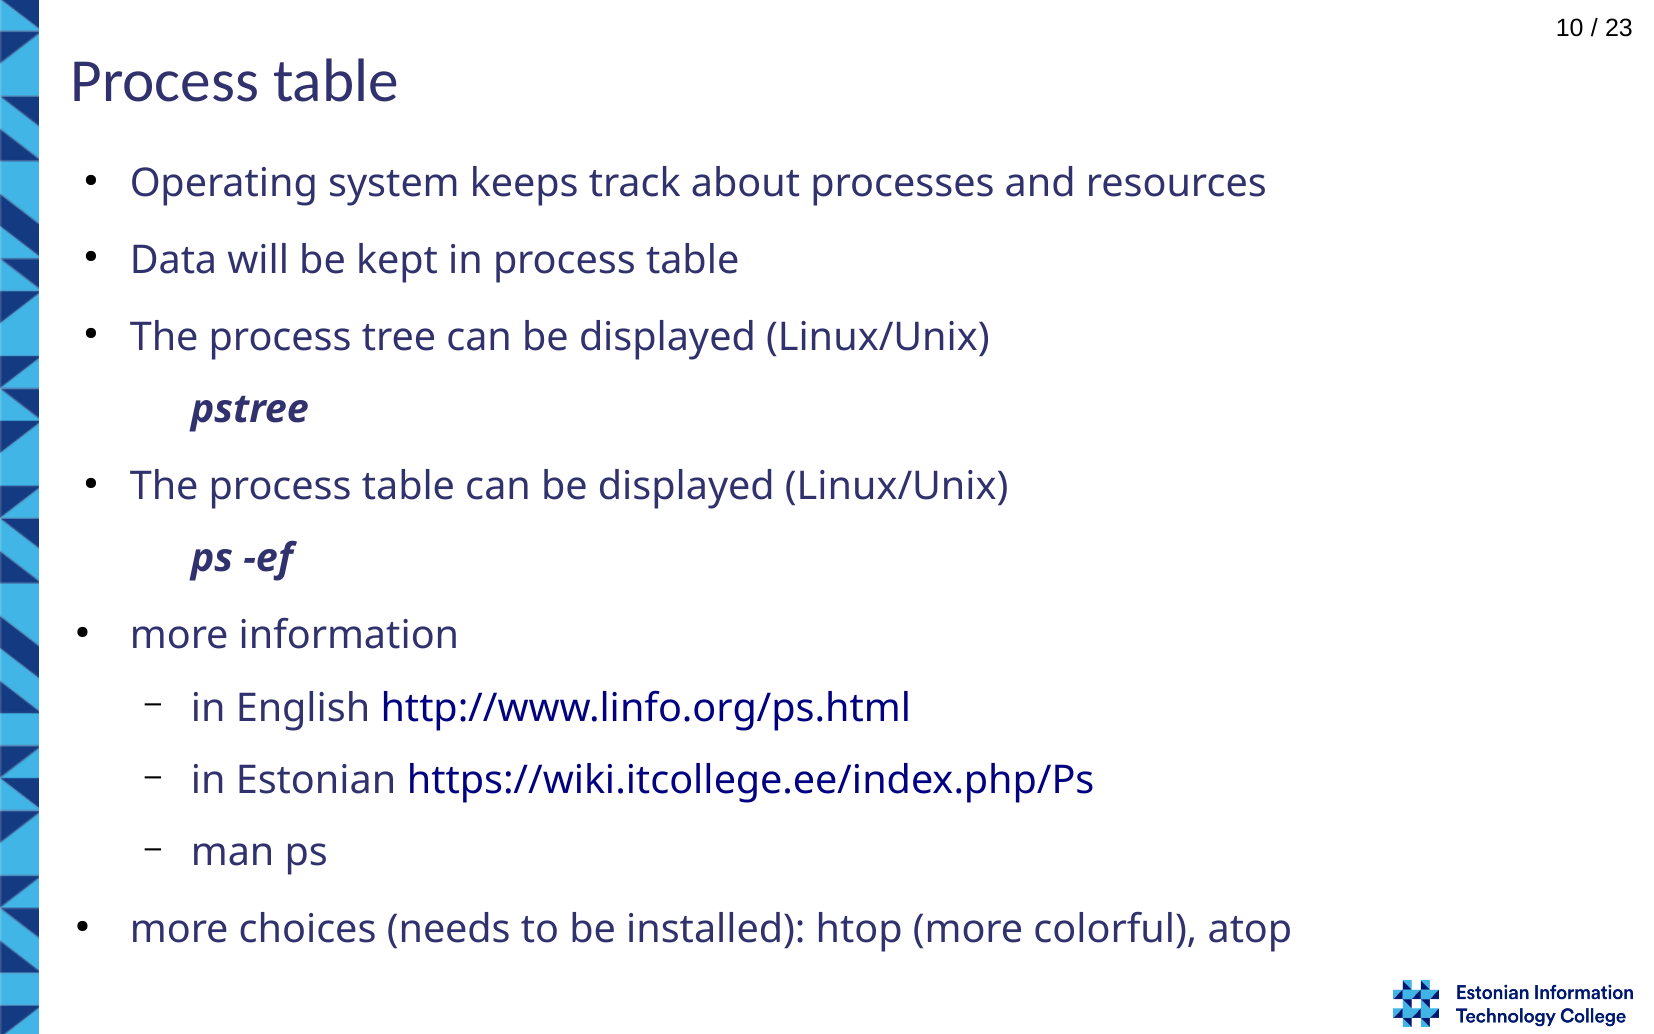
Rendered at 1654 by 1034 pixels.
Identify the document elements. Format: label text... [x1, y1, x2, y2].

title Process table [70, 41, 1630, 130]
list Operating system keeps track about processes and resources Data will be kept in process table The process tree can be displayed (Linux/Unix) pstree The process table can be displayed (Linux/Unix) ps -ef more information in English http://www.linfo.org/ps.html in Estonian https://wiki.itcollege.ee/index.php/Ps man ps more choices (needs to be installed): htop (more colorful), atop [68, 153, 1630, 957]
picture [1393, 980, 1633, 1027]
